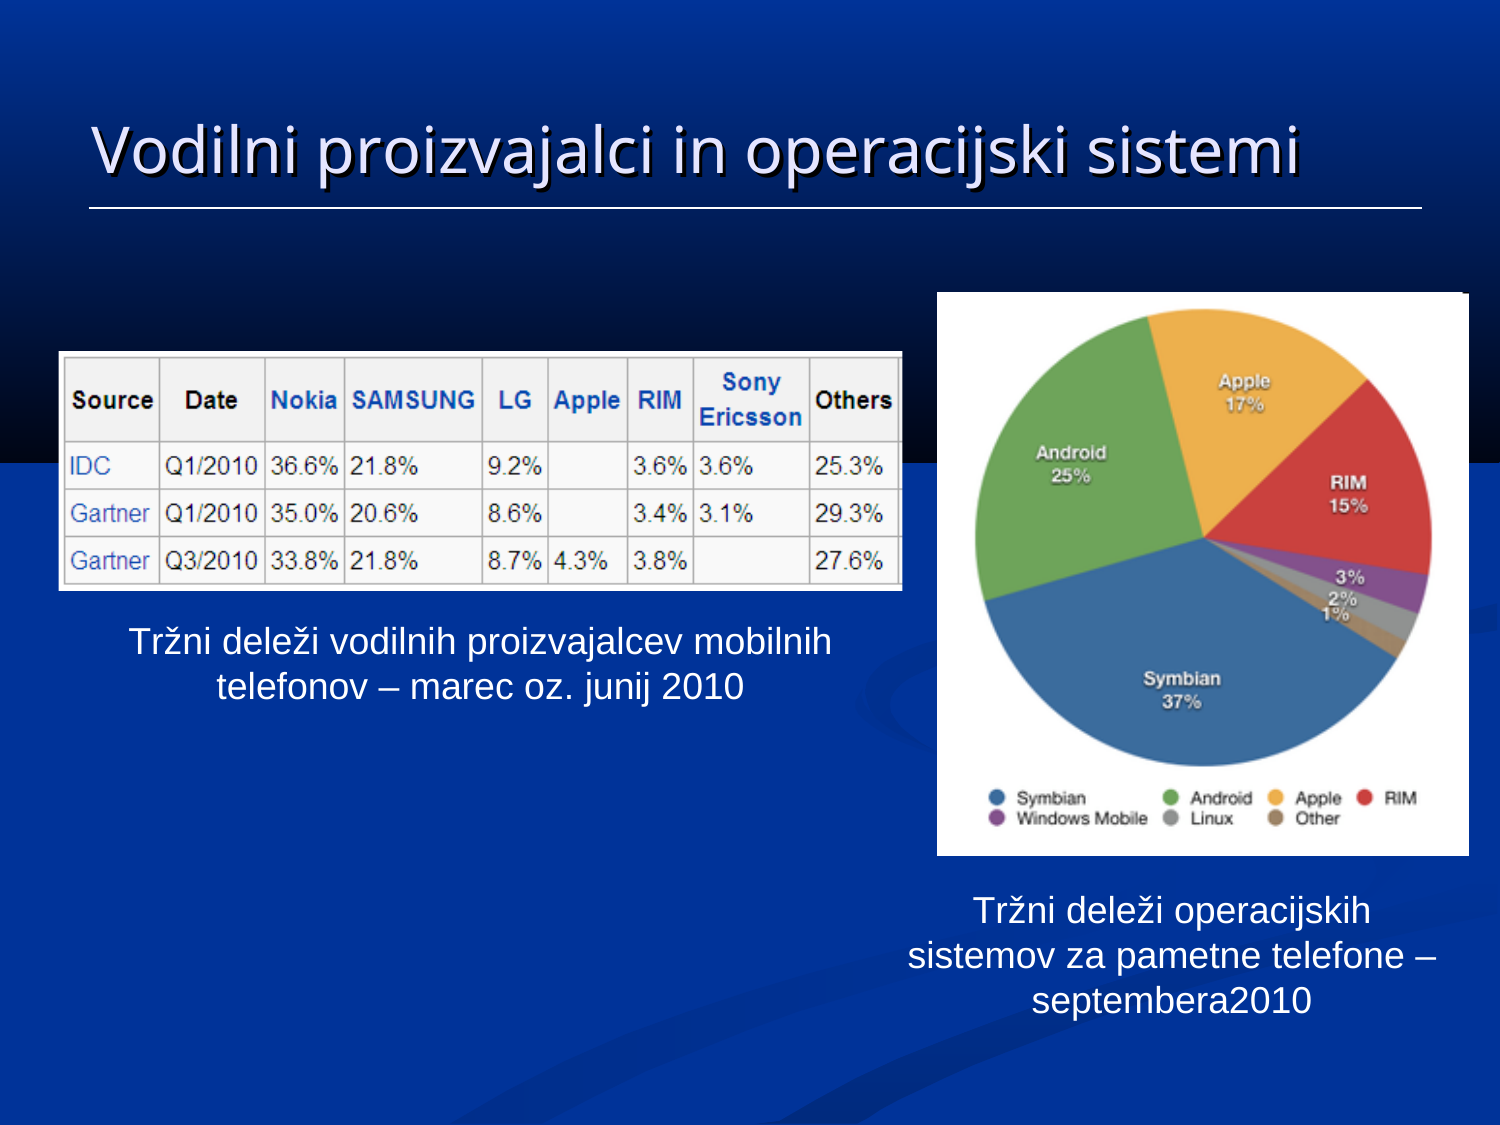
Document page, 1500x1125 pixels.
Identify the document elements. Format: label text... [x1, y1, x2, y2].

text_box Tržni deleži vodilnih proizvajalcev mobilnih telefonov – marec oz. junij 2010 [82, 609, 879, 715]
text_box Vodilni proizvajalci in operacijski sistemi [76, 54, 1352, 242]
text_box Tržni deleži operacijskih sistemov za pametne telefone – septembera2010 [878, 878, 1465, 1030]
picture [58, 351, 903, 592]
picture [937, 292, 1469, 856]
